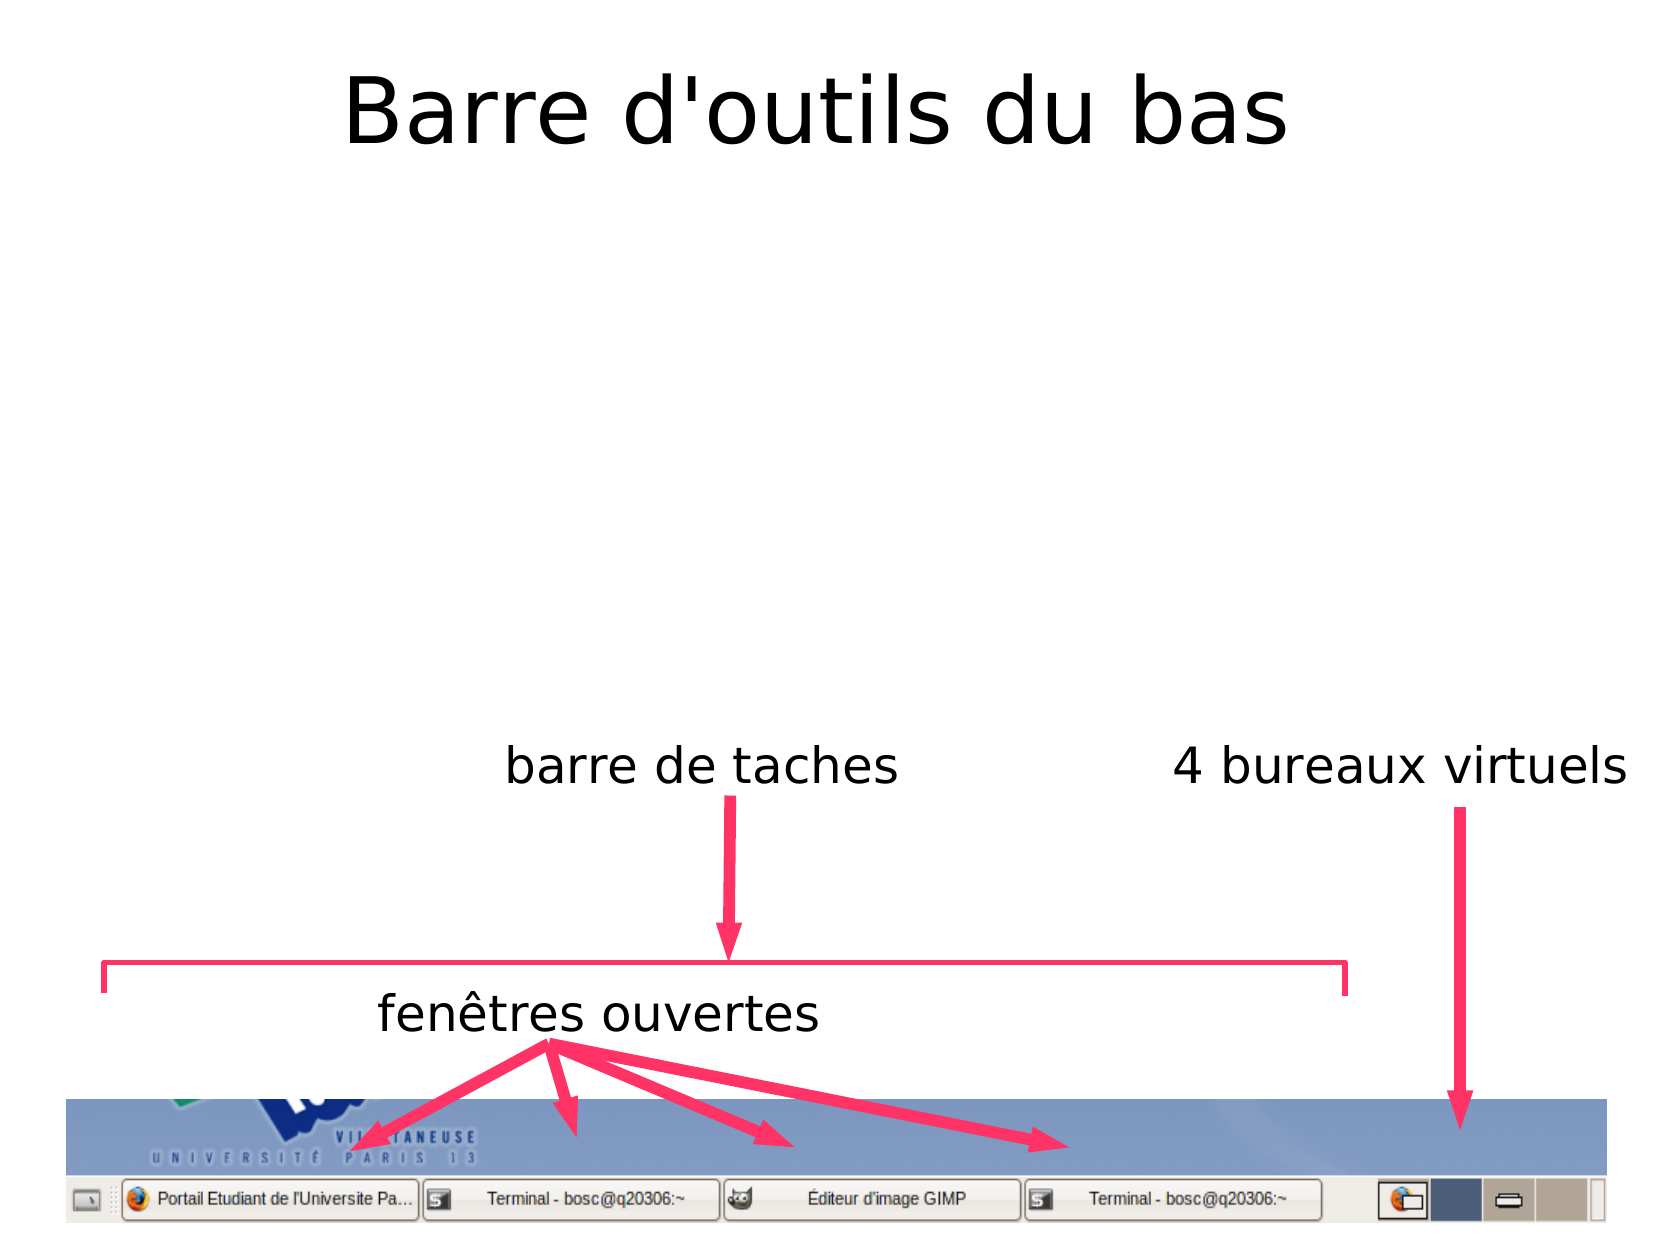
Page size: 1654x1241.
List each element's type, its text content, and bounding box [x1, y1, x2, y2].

text_box fenêtres ouvertes [377, 985, 821, 1044]
text_box 4 bureaux virtuels [1172, 737, 1630, 796]
title Barre d'outils du bas [125, 47, 1508, 173]
picture [66, 1099, 1607, 1223]
text_box barre de taches [504, 737, 900, 796]
